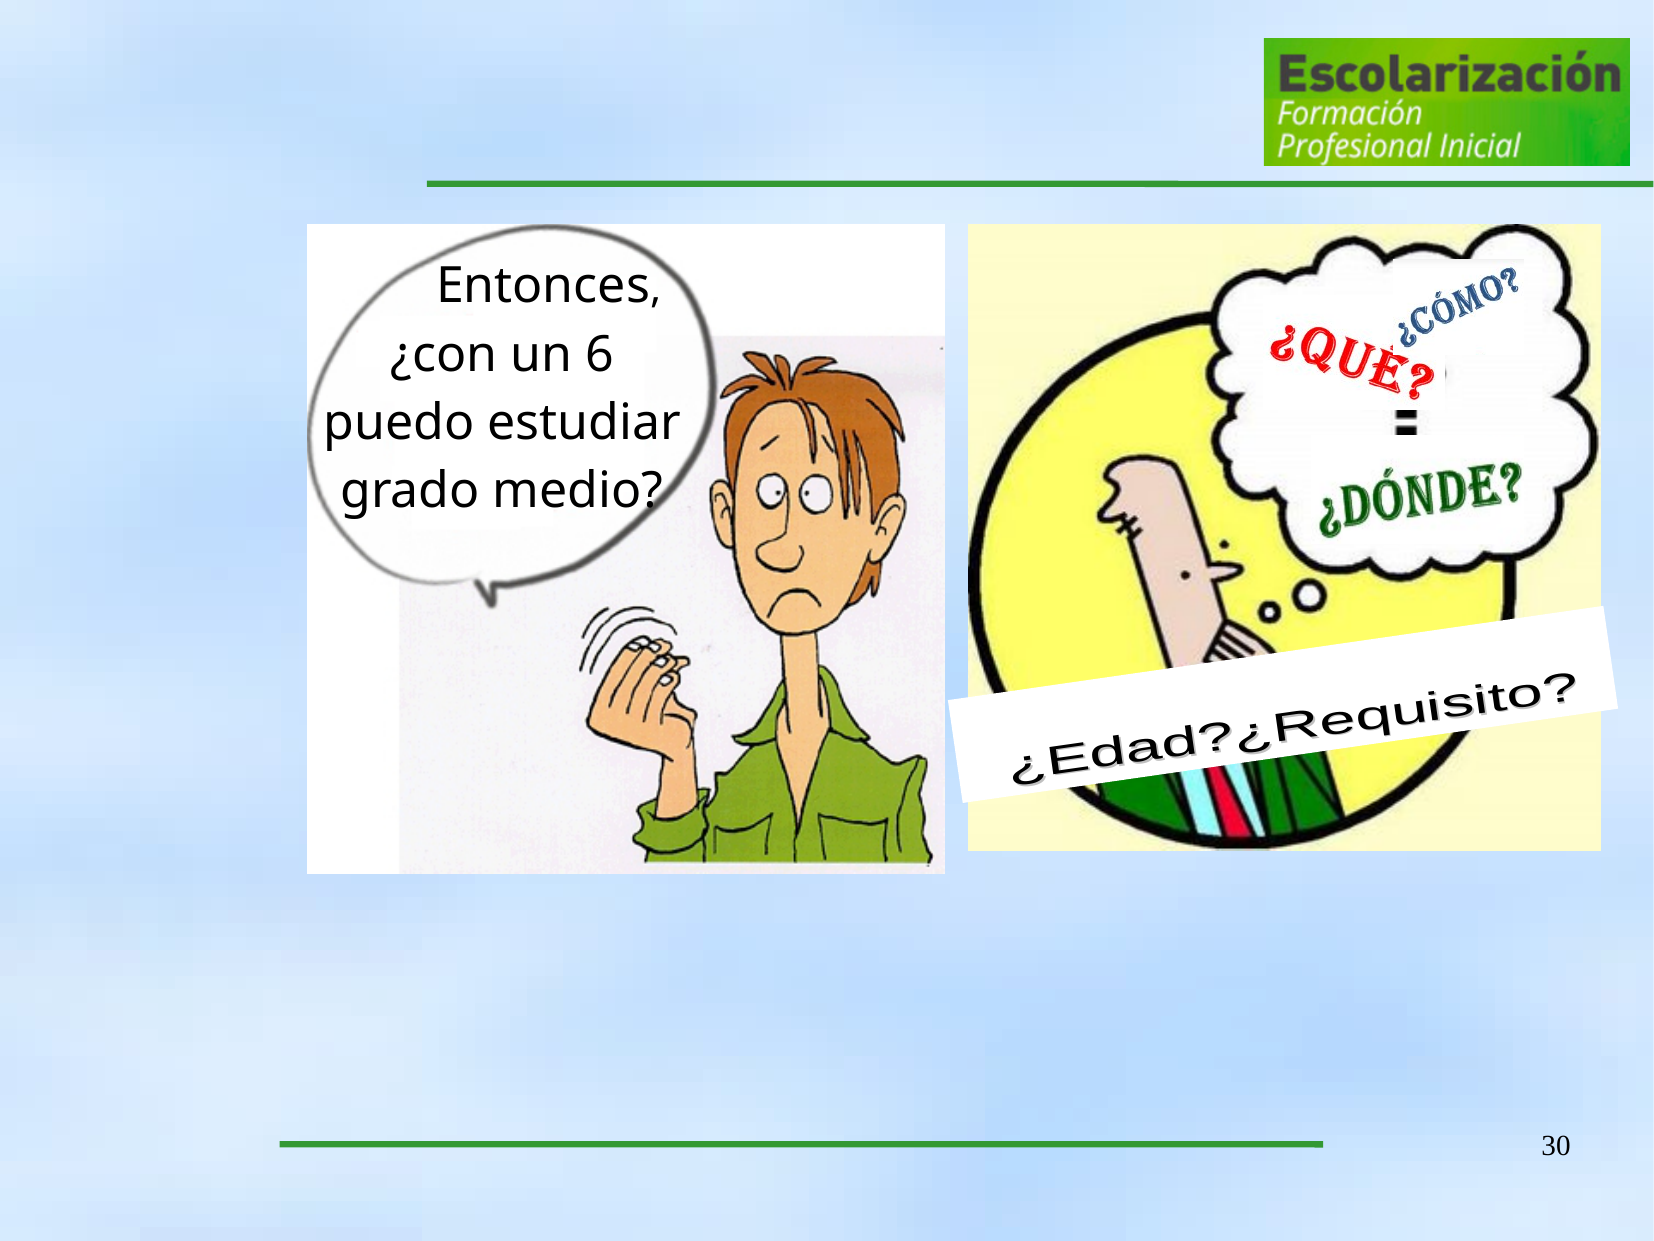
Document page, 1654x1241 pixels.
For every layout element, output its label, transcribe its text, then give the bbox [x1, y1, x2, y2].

text_box Entonces, ¿con un 6 puedo estudiar grado medio? [150, 241, 824, 569]
text_box ¿Edad?¿Requisito? [947, 605, 1619, 803]
picture [0, 0, 1654, 1241]
